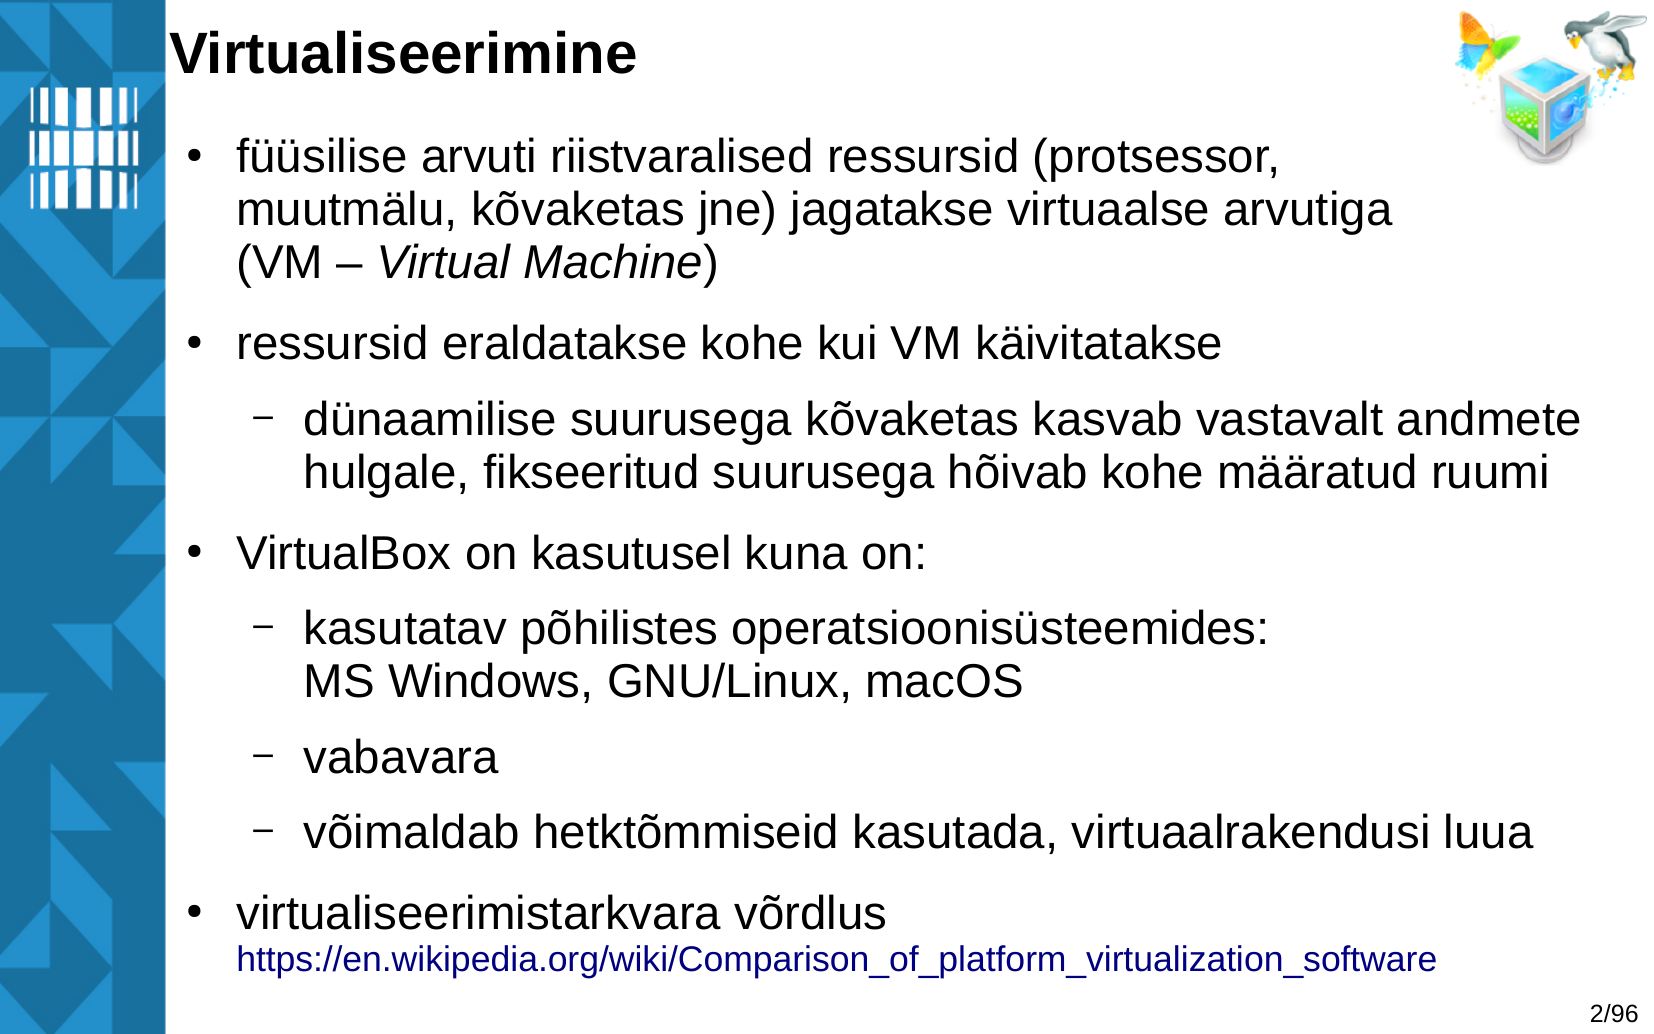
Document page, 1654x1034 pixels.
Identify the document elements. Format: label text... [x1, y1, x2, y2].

title Virtualiseerimine [169, 11, 1571, 95]
list füüsilise arvuti riistvaralised ressursid (protsessor, muutmälu, kõvaketas jne) jagatakse virtuaalse arvutiga (VM – Virtual Machine) ressursid eraldatakse kohe kui VM käivitatakse dünaamilise suurusega kõvaketas kasvab vastavalt andmete hulgale, fikseeritud suurusega hõivab kohe määratud ruumi VirtualBox on kasutusel kuna on: kasutatav põhilistes operatsioonisüsteemides: MS Windows, GNU/Linux, macOS vabavara võimaldab hetktõmmiseid kasutada, virtuaalrakendusi luua virtualiseerimistarkvara võrdlus https://en.wikipedia.org/wiki/Comparison_of_platform_virtualization_software [169, 129, 1630, 997]
picture [1452, 7, 1653, 166]
